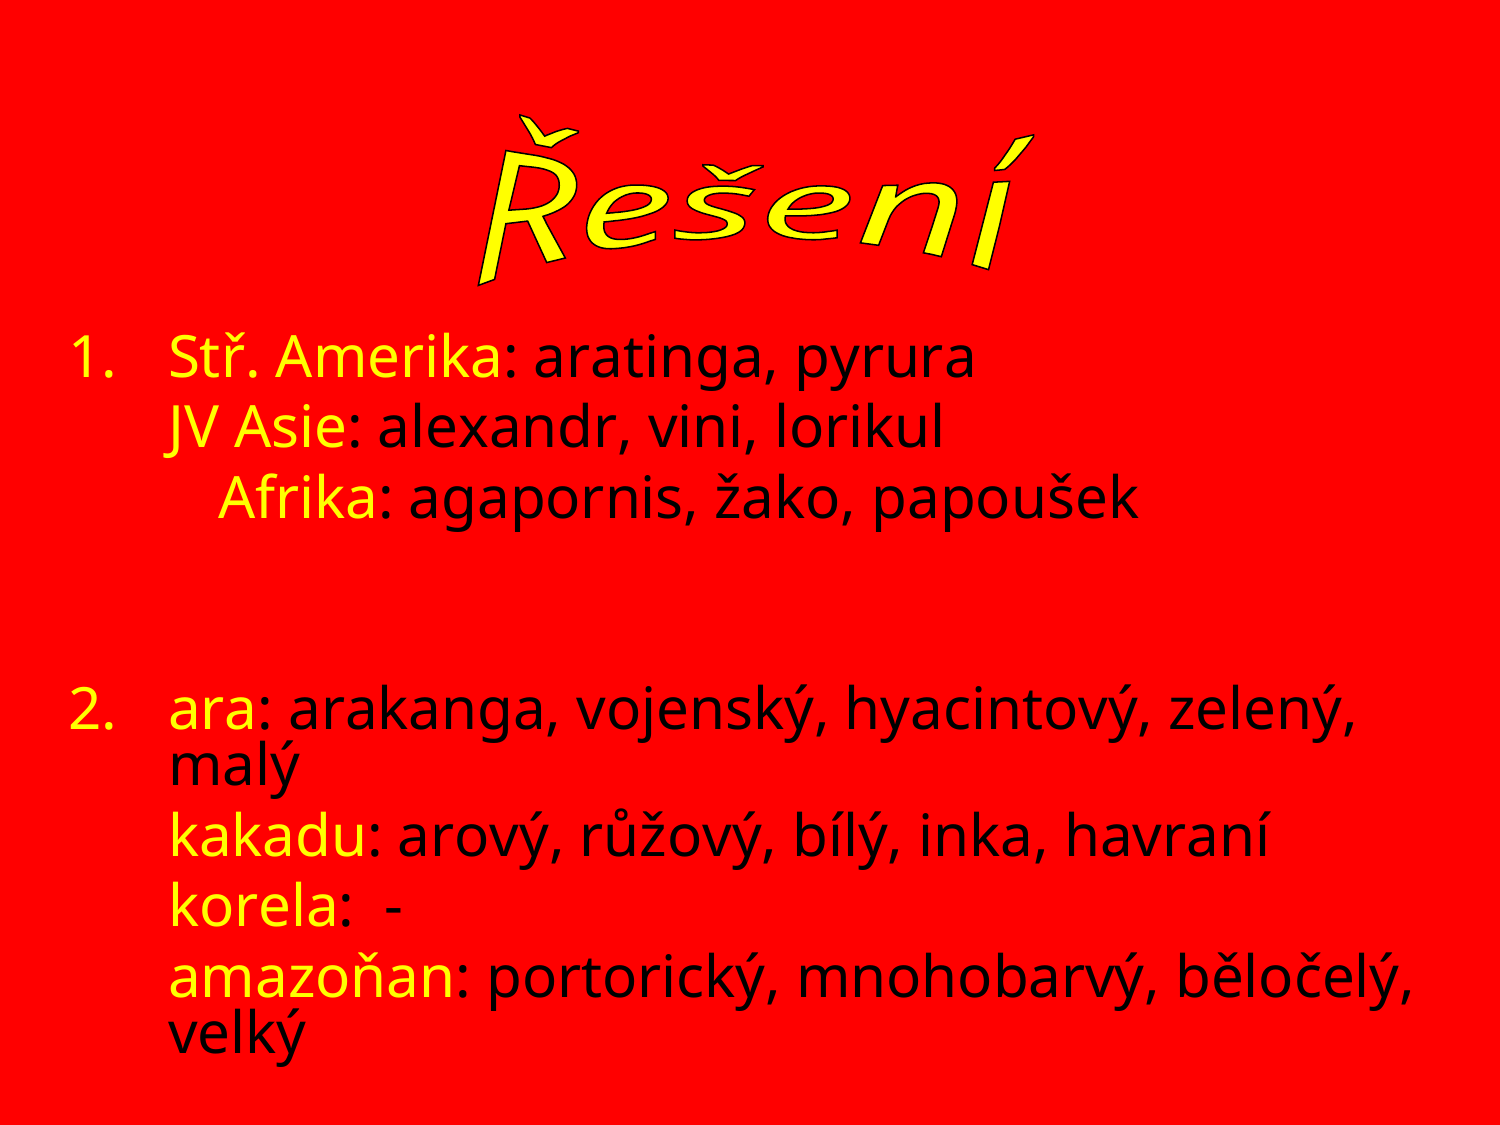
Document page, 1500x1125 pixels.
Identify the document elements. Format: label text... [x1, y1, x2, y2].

text_box Řešení [994, 134, 1034, 171]
text_box Řešení [860, 182, 957, 257]
text_box Řešení [767, 185, 850, 240]
text_box Řešení [702, 164, 764, 181]
list Stř. Amerika: aratinga, pyrura JV Asie: alexandr, vini, lorikul Afrika: agapornis, žako, papoušek ara: arakanga, vojenský, hyacintový, zelený, malý kakadu: arový, růžový, bílý, inka, havraní korela: - amazoňan: portorický, mnohobarvý, běločelý, velký [53, 324, 1447, 1001]
text_box Řešení [972, 181, 1010, 270]
text_box Řešení [674, 186, 755, 240]
text_box Řešení [478, 150, 577, 286]
text_box Řešení [586, 185, 669, 249]
text_box Řešení [519, 114, 579, 148]
